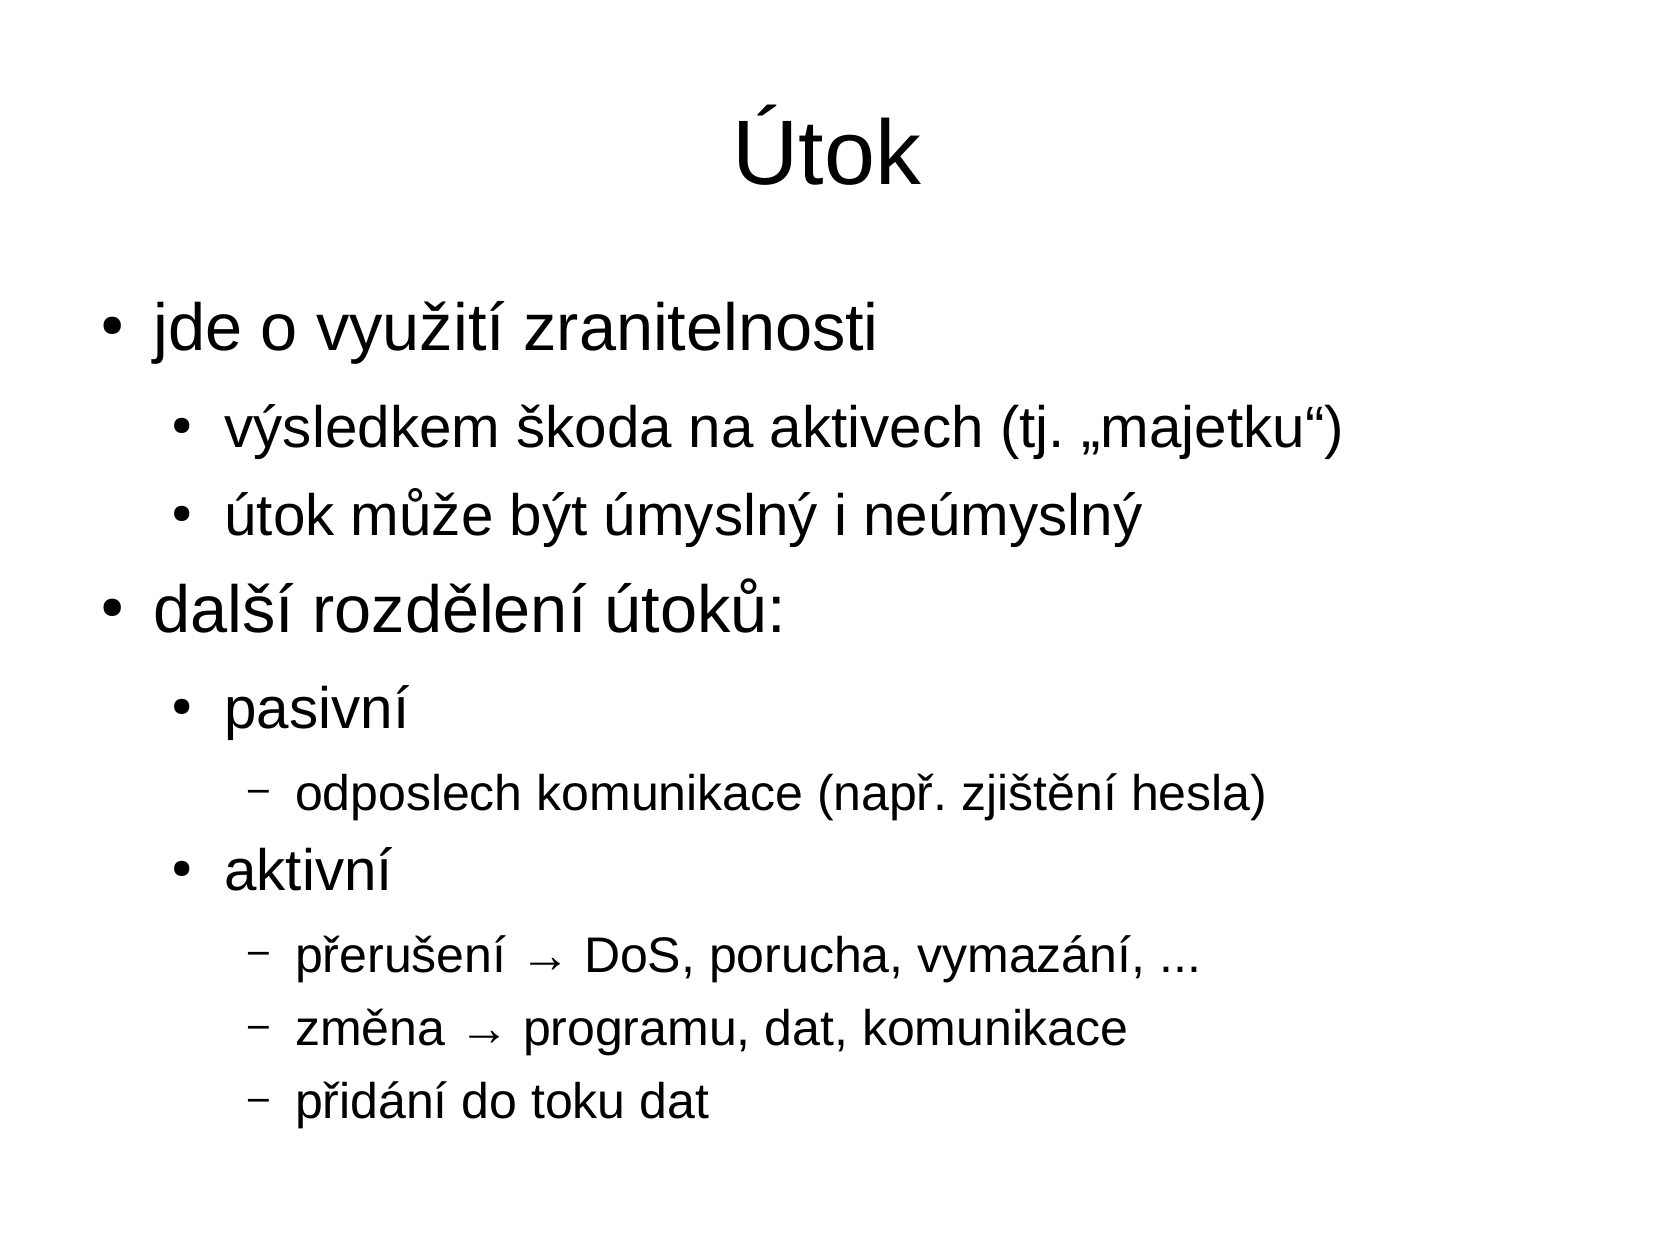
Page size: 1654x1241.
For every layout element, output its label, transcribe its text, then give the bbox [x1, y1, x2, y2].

list jde o využití zranitelnosti výsledkem škoda na aktivech (tj. „majetku“) útok může být úmyslný i neúmyslný další rozdělení útoků: pasivní odposlech komunikace (např. zjištění hesla) aktivní přerušení → DoS, porucha, vymazání, ... změna → programu, dat, komunikace přidání do toku dat [82, 290, 1571, 1130]
title Útok [82, 56, 1571, 250]
